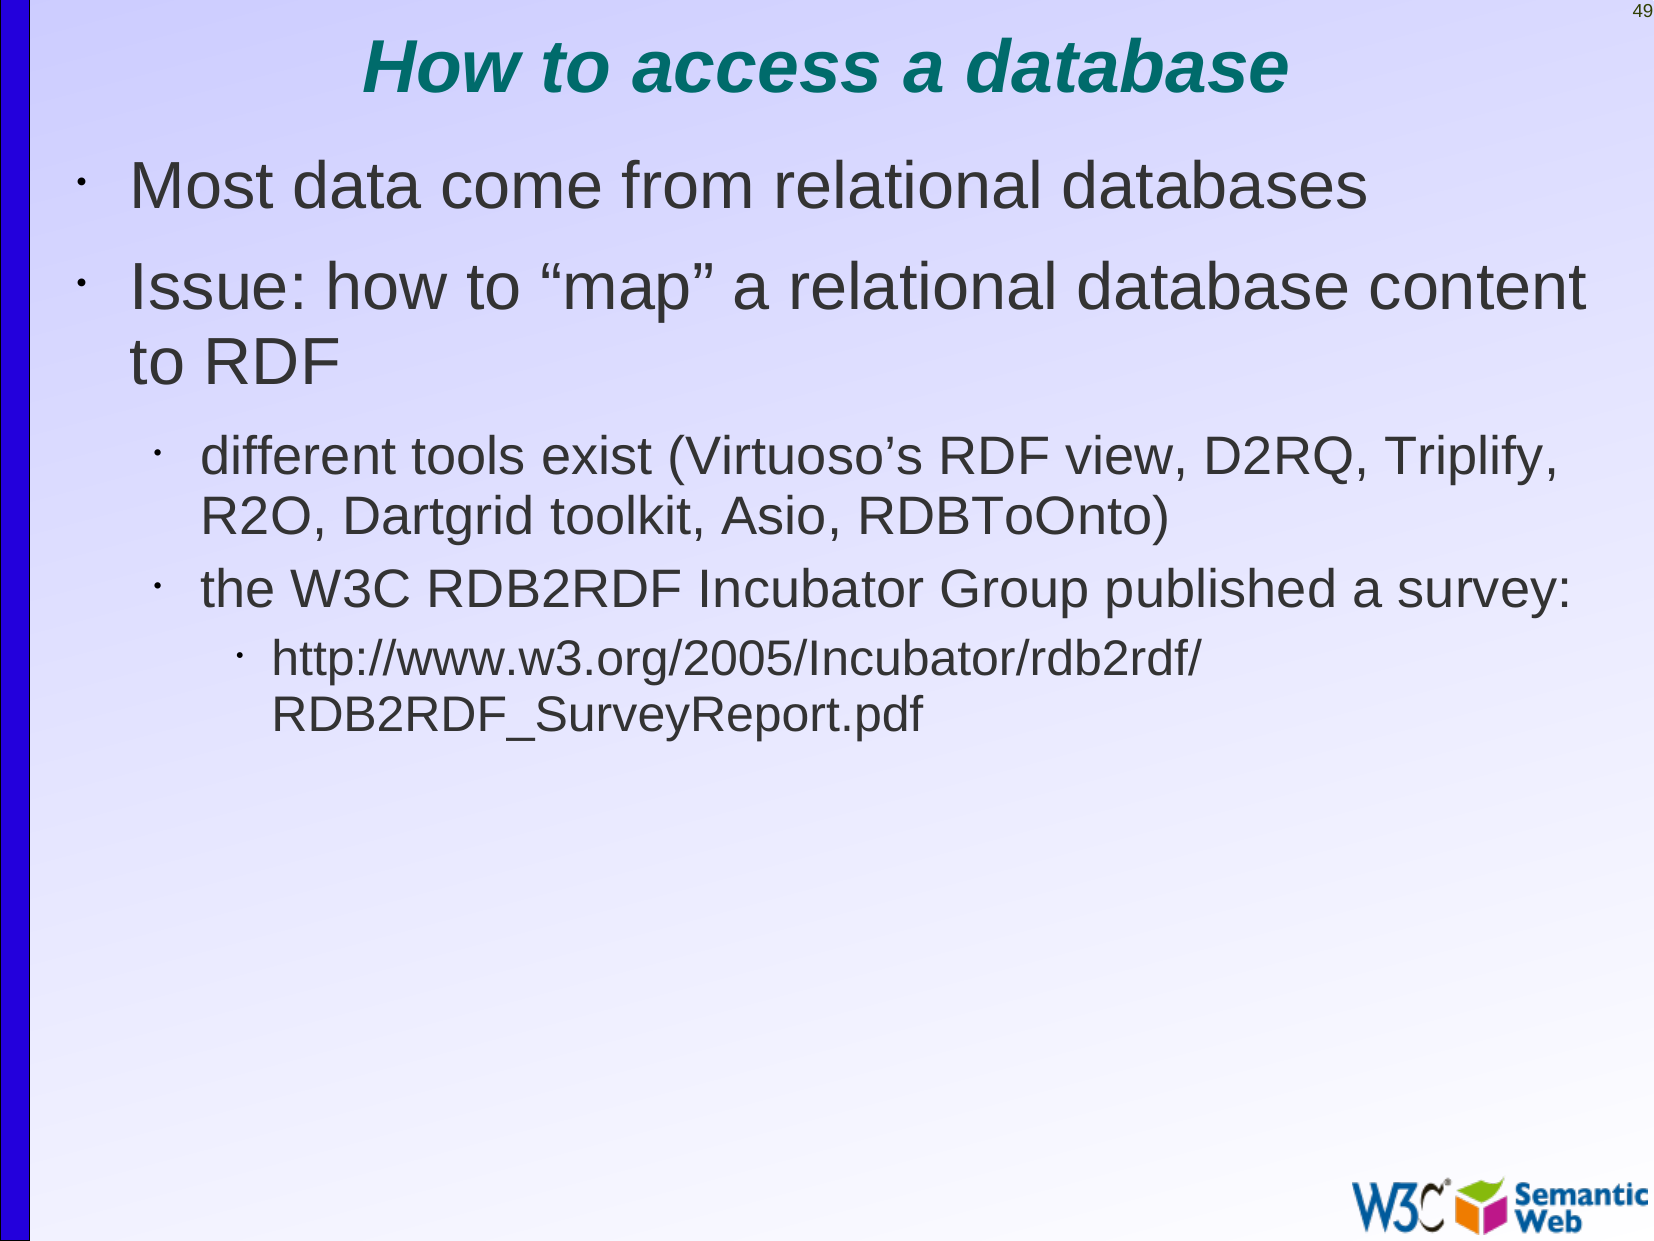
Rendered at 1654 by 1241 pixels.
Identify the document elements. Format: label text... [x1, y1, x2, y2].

picture [1352, 1175, 1648, 1235]
title How to access a database [0, 5, 1654, 125]
list Most data come from relational databases Issue: how to “map” a relational database content to RDF different tools exist (Virtuoso’s RDF view, D2RQ, Triplify, R2O, Dartgrid toolkit, Asio, RDBToOnto) the W3C RDB2RDF Incubator Group published a survey: http://www.w3.org/2005/Incubator/rdb2rdf/RDB2RDF_SurveyReport.pdf [59, 147, 1642, 1134]
